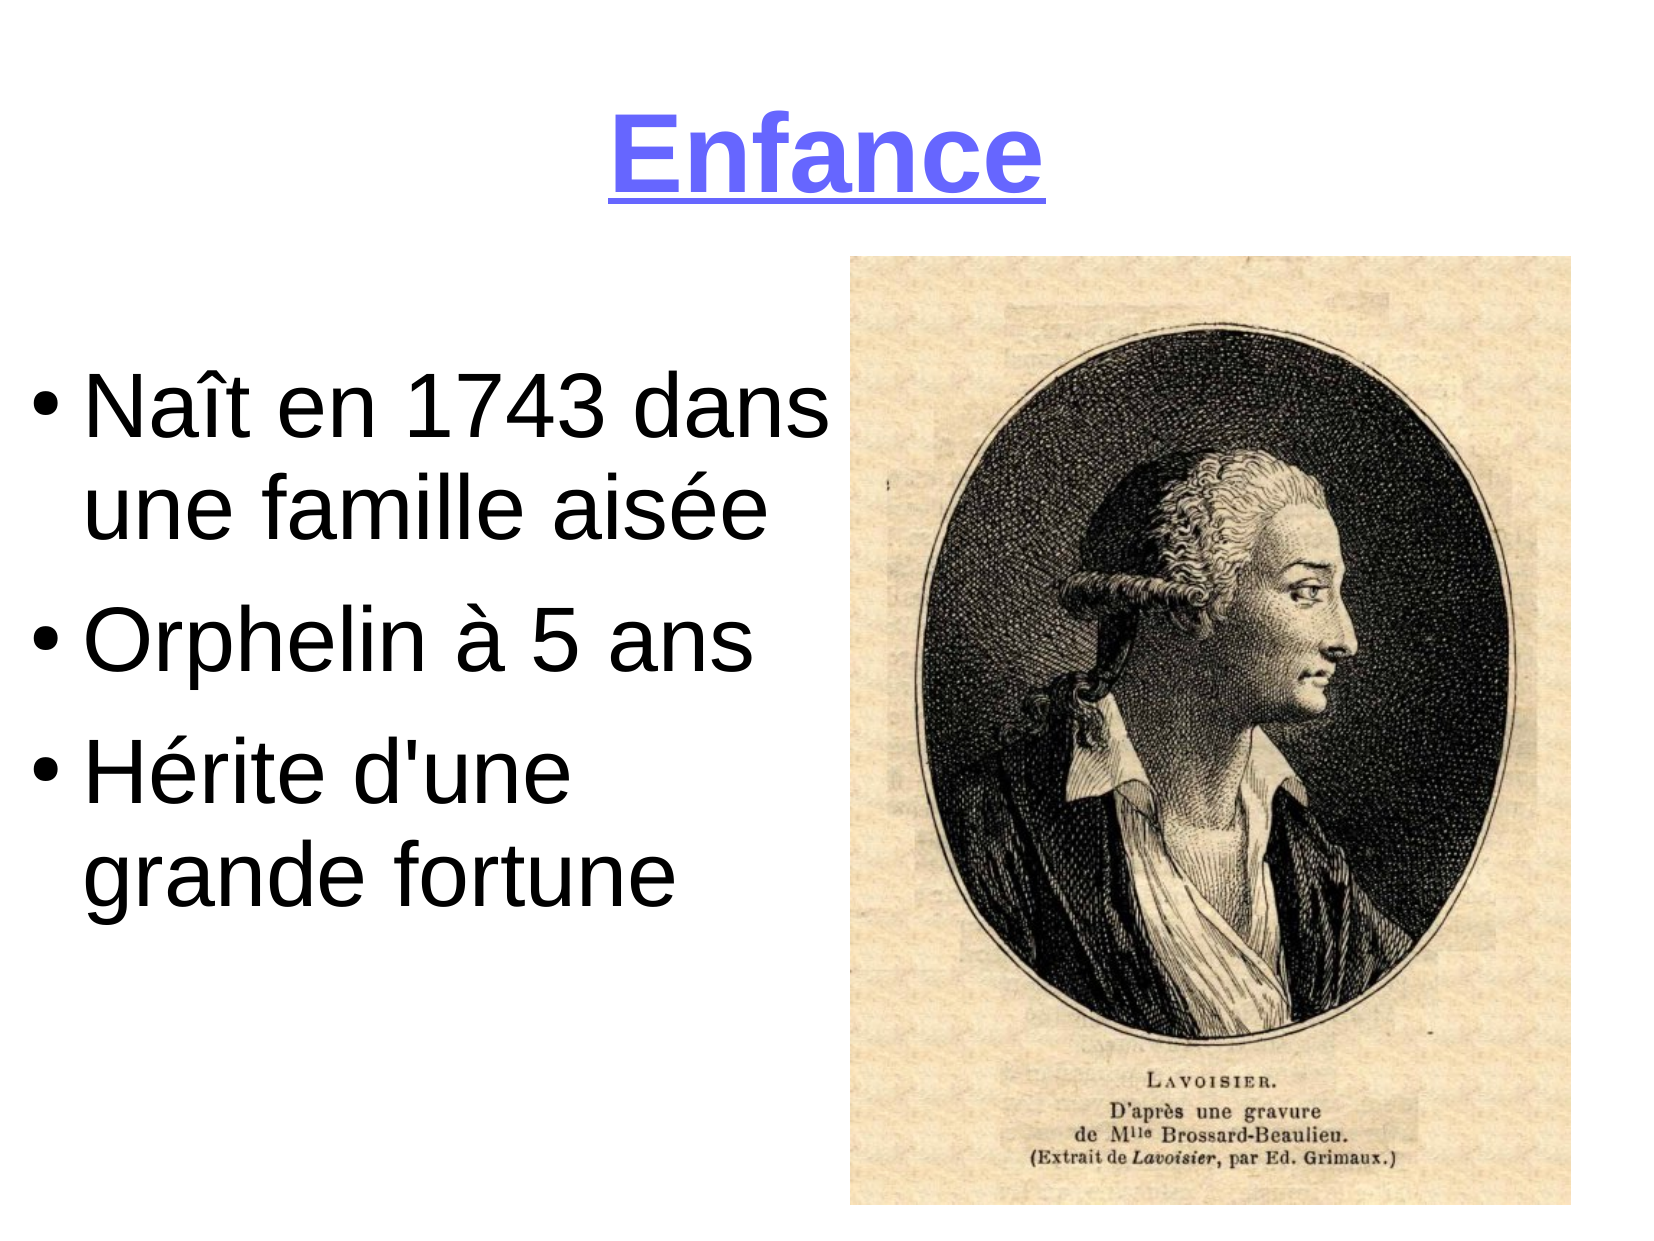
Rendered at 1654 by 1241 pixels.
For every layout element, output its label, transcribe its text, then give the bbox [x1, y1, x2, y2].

list Naît en 1743 dans une famille aisée Orphelin à 5 ans Hérite d'une grande fortune [11, 354, 850, 1058]
title Enfance [82, 49, 1571, 257]
picture [850, 256, 1571, 1205]
